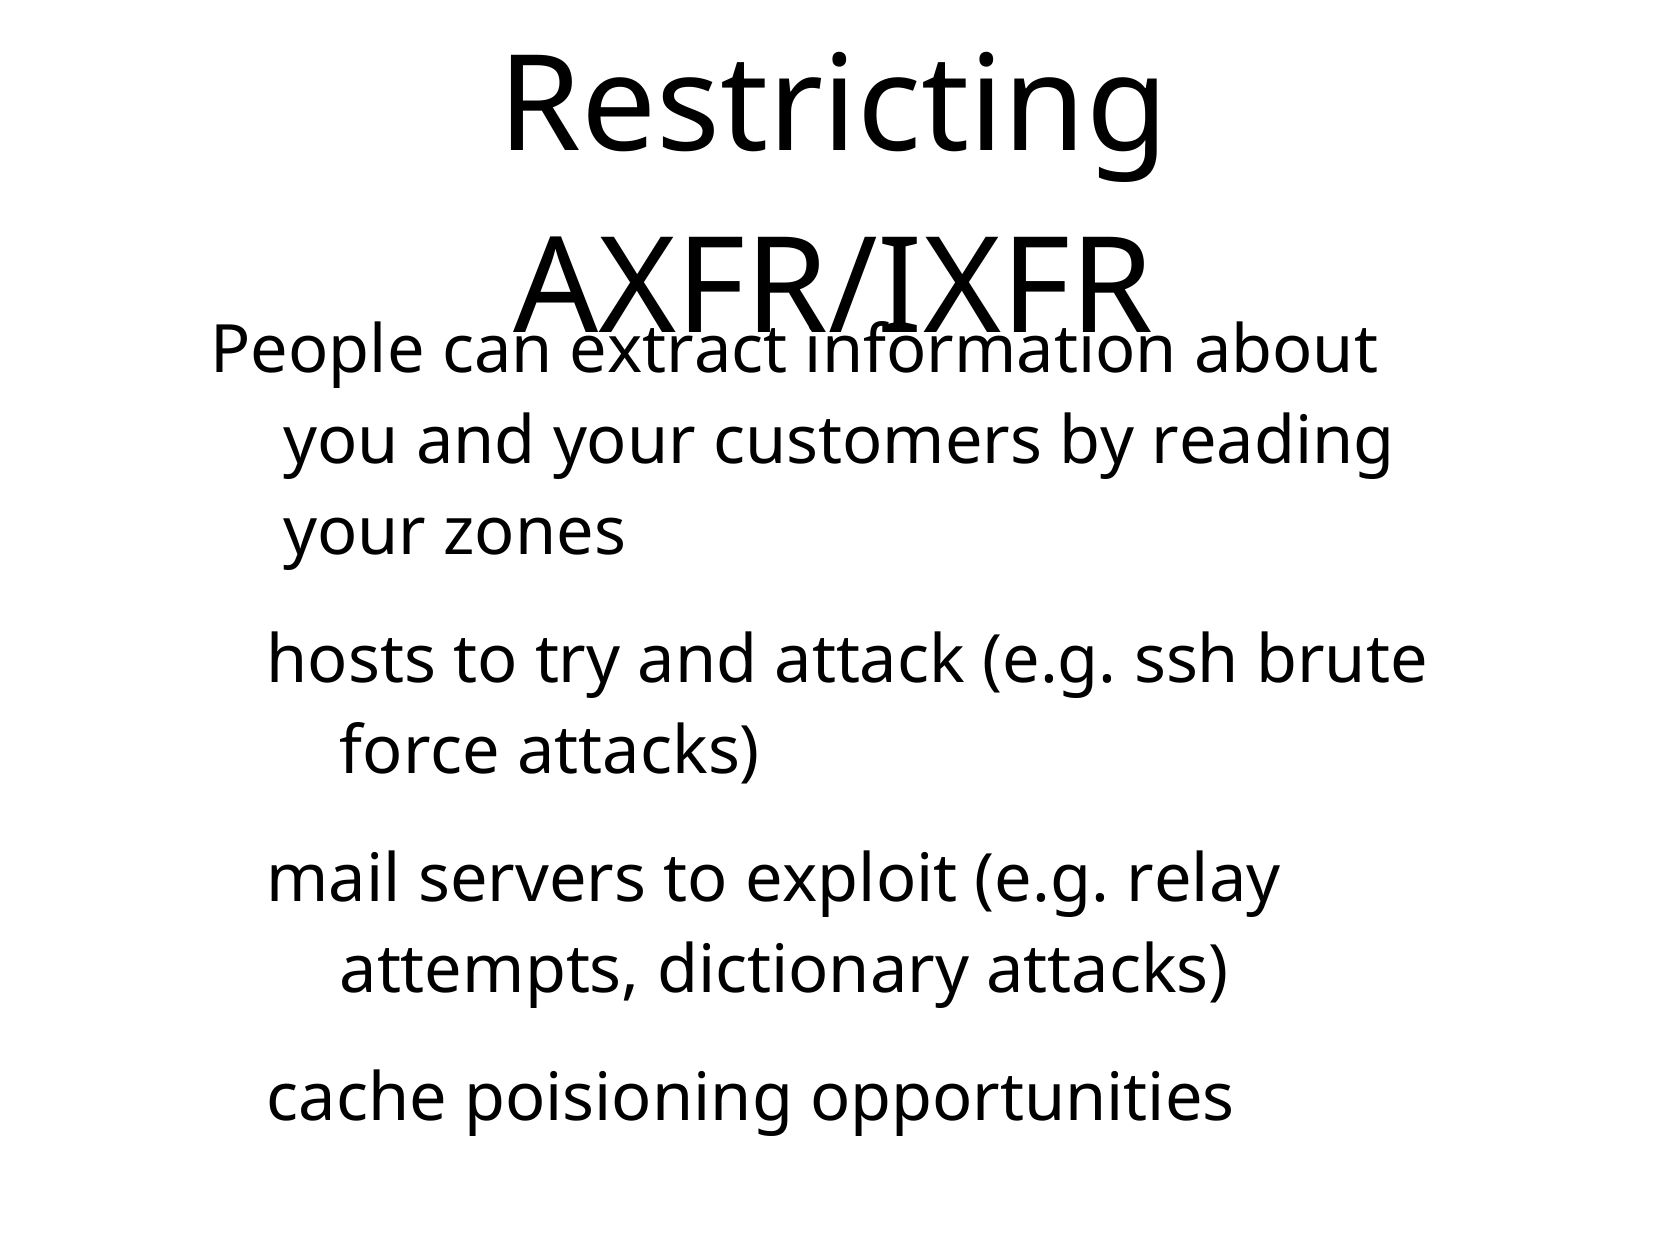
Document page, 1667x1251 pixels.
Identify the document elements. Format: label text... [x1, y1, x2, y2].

title Restricting AXFR/IXFR [162, 23, 1505, 338]
list People can extract information about you and your customers by reading your zones hosts to try and attack (e.g. ssh brute force attacks) mail servers to exploit (e.g. relay attempts, dictionary attacks) cache poisioning opportunities [162, 338, 1505, 1104]
